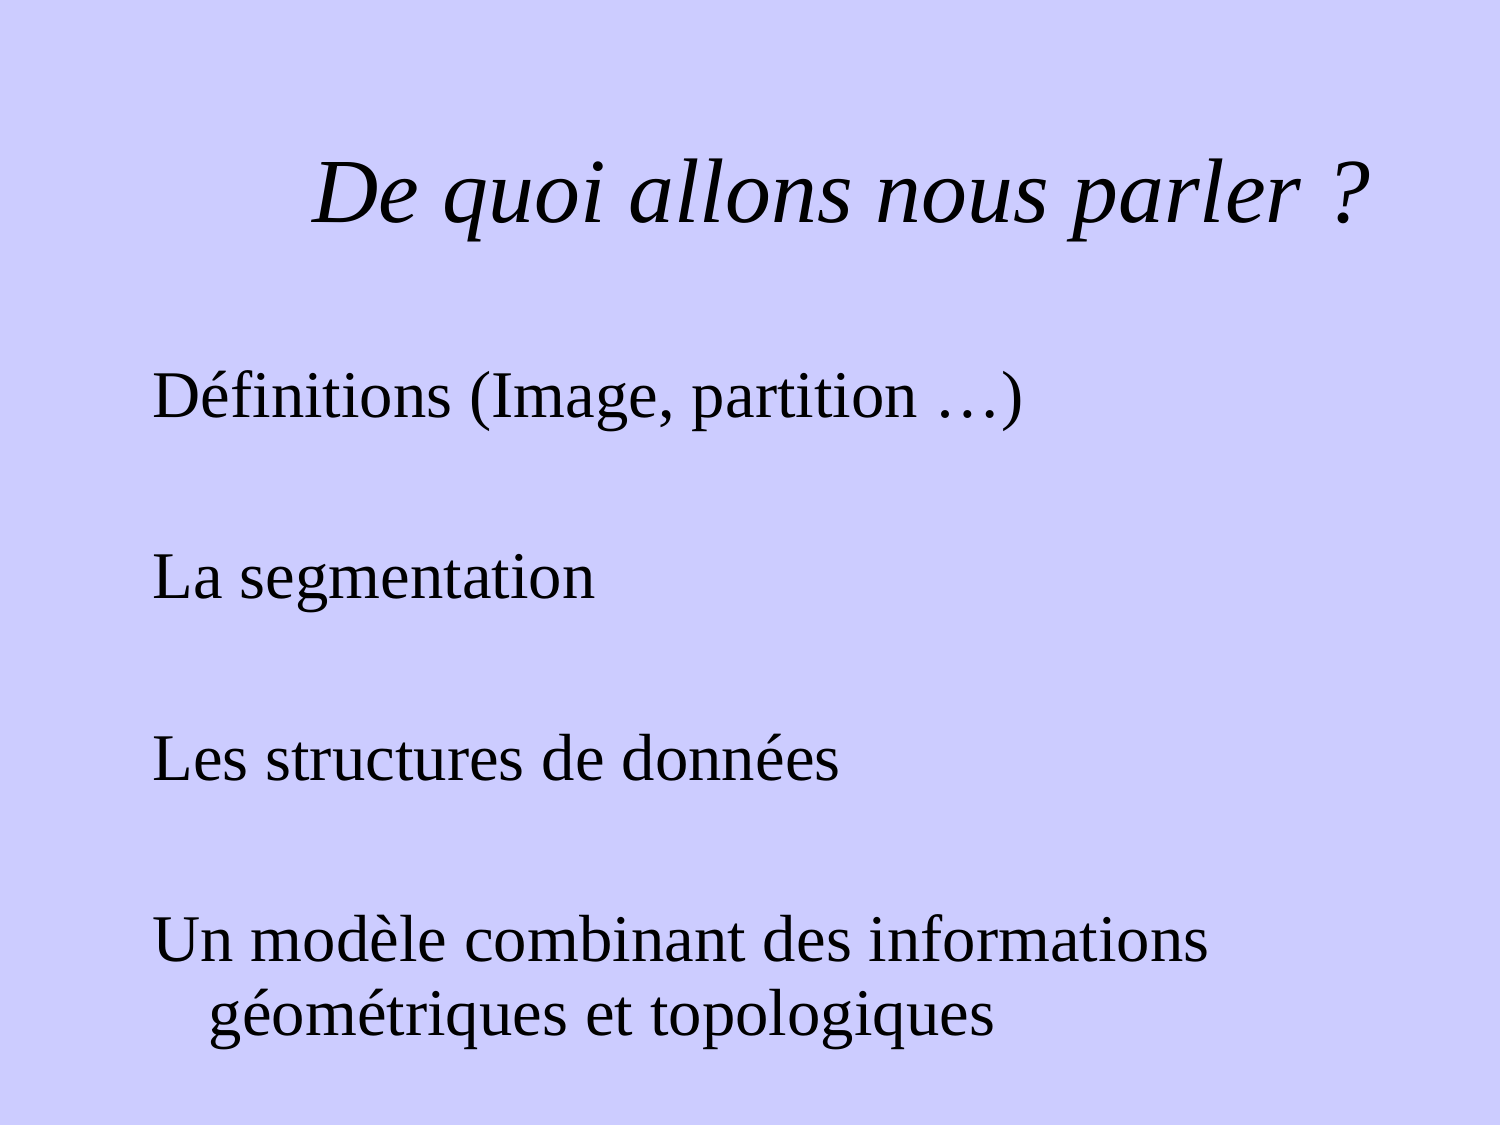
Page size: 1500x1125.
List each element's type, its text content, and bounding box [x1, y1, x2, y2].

list Définitions (Image, partition …) La segmentation Les structures de données Un modèle combinant des informations géométriques et topologiques [137, 350, 1413, 1058]
title De quoi allons nous parler ? [112, 62, 1388, 250]
